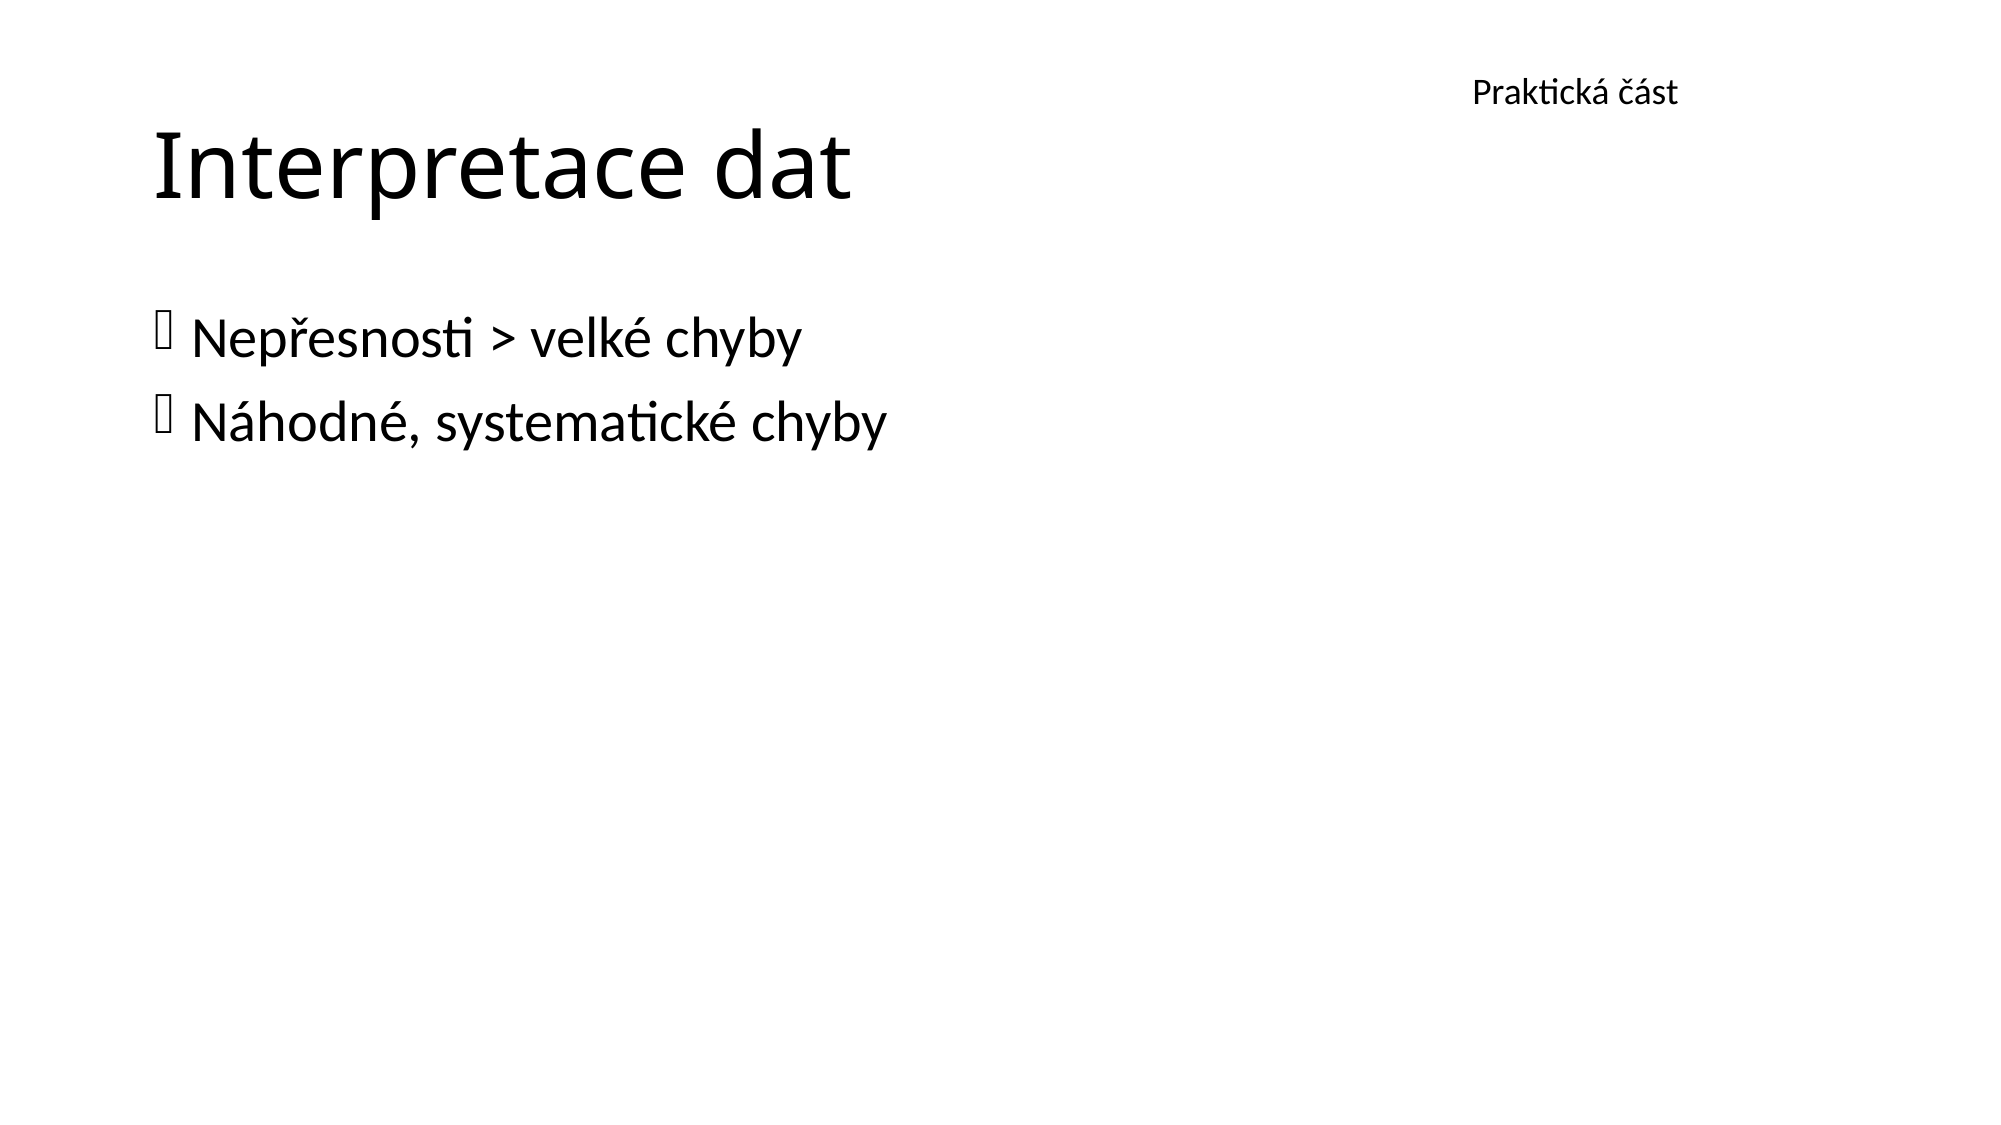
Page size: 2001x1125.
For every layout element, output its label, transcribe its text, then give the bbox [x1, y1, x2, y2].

title Interpretace dat [138, 60, 1864, 278]
text_box Praktická část [1457, 59, 1733, 120]
list Nepřesnosti > velké chyby Náhodné, systematické chyby [138, 299, 1864, 1014]
